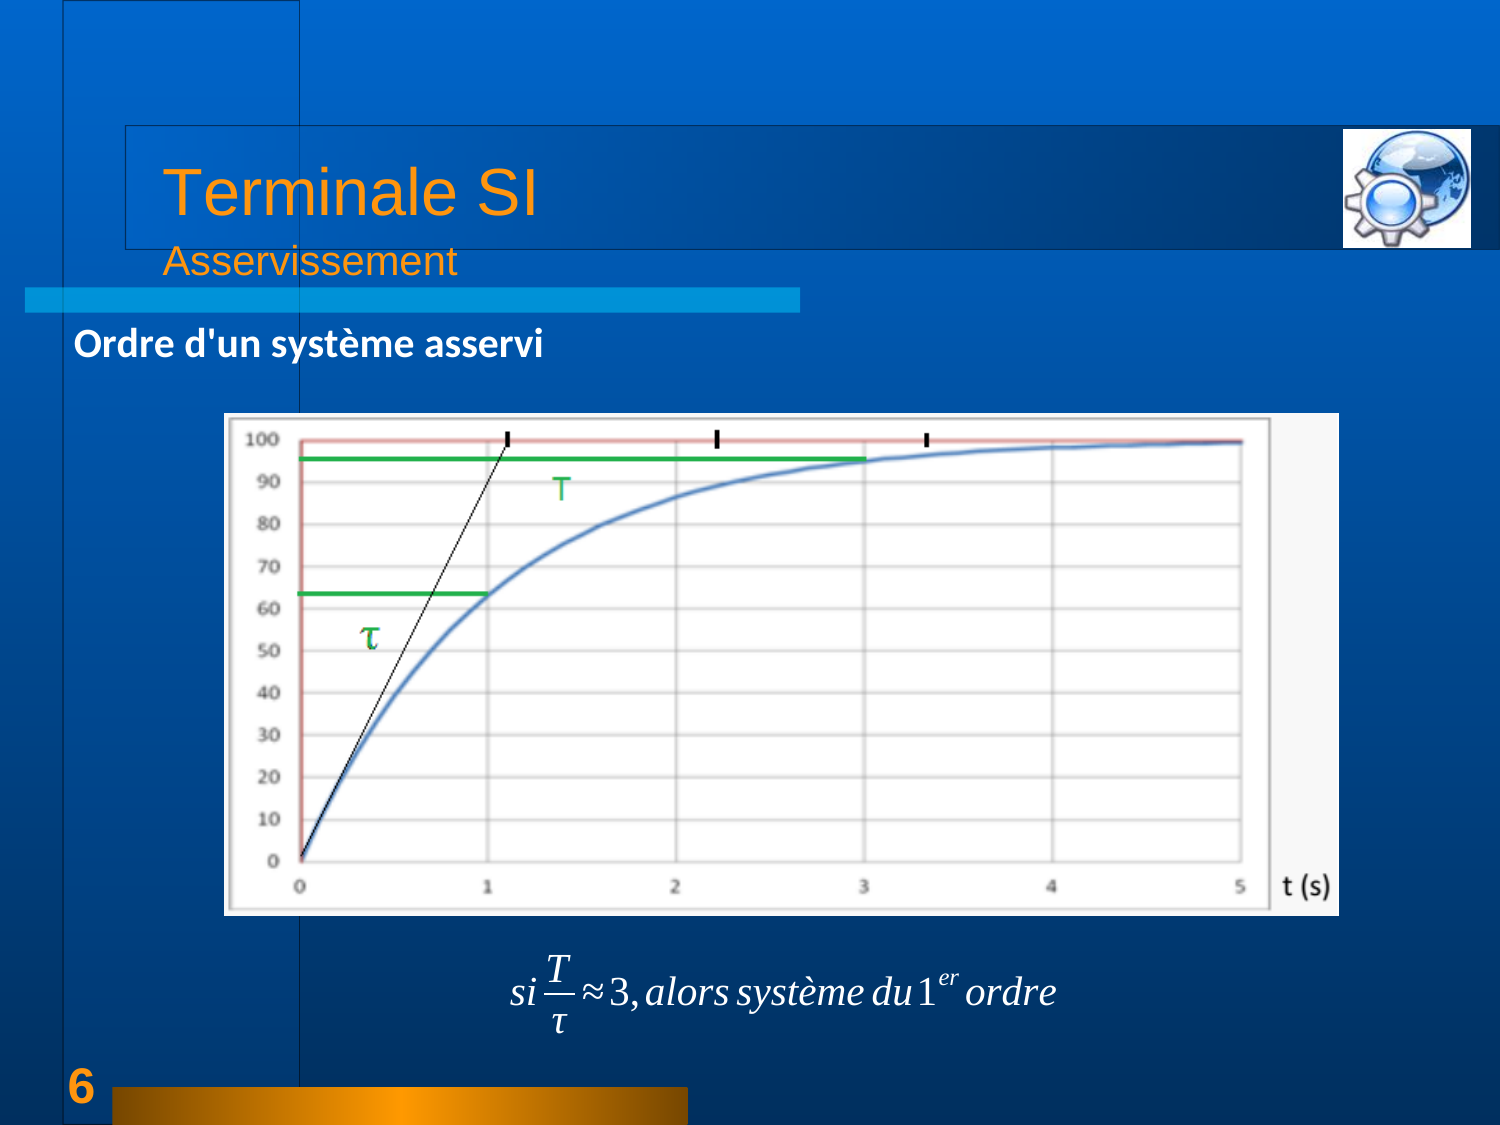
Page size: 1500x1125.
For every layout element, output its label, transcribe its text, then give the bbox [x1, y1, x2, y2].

text_box Ordre d'un système asservi [59, 319, 1418, 884]
picture [224, 413, 1339, 916]
chart [501, 944, 1065, 1043]
picture [1343, 129, 1471, 248]
